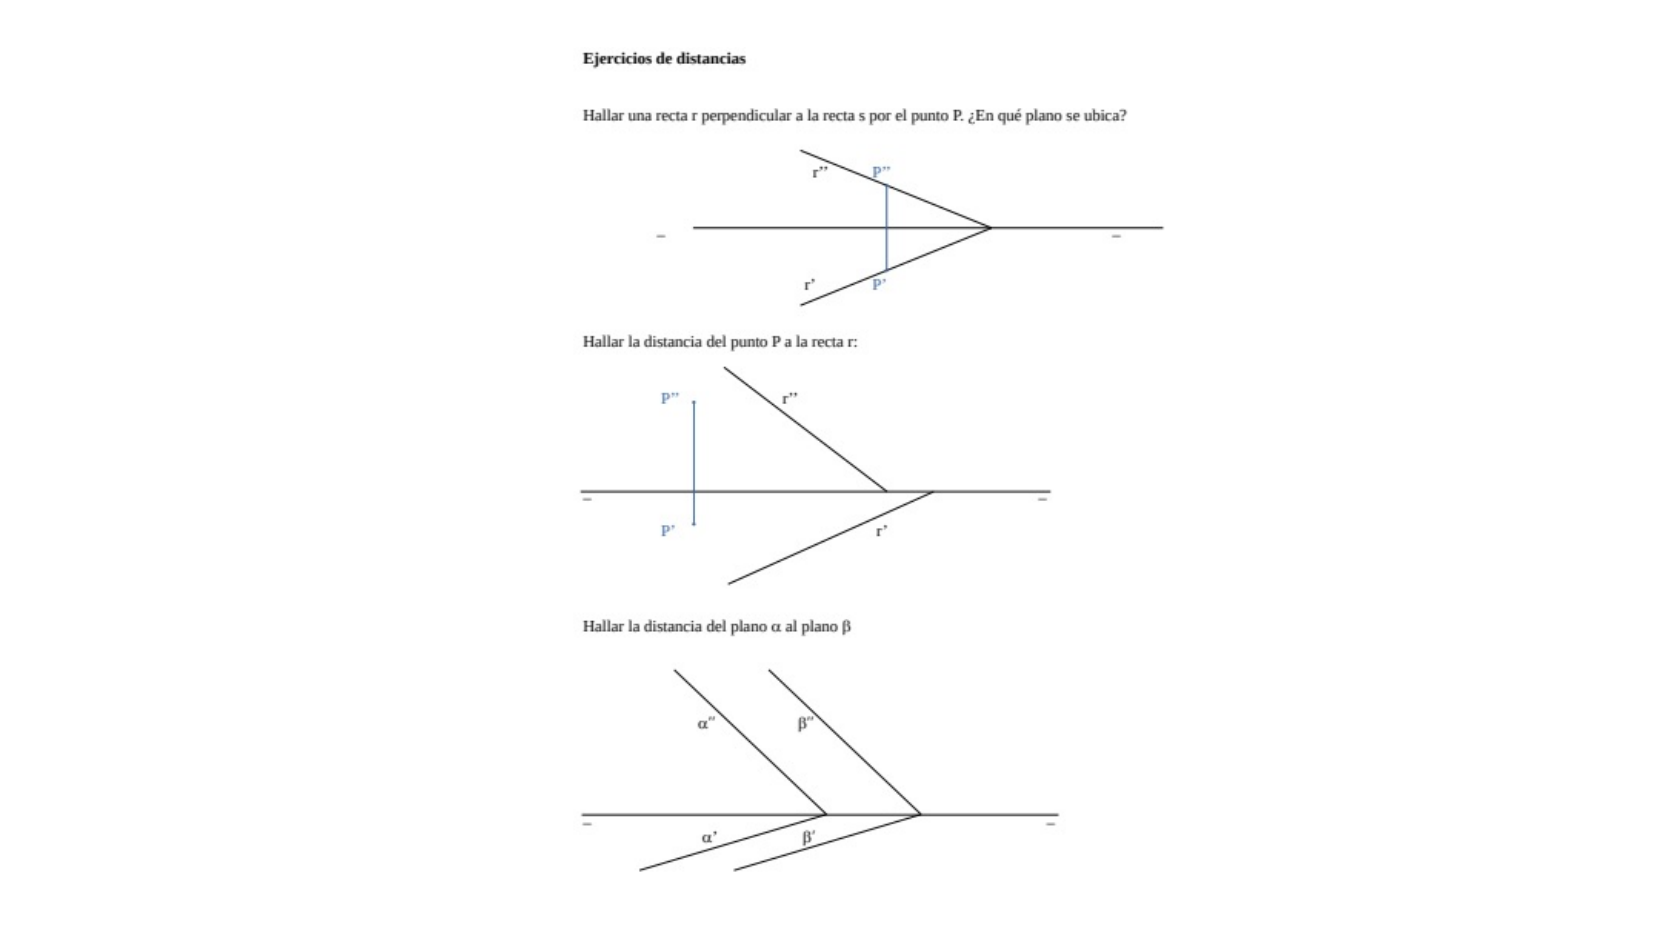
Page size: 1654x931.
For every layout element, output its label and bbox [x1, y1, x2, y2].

picture [512, 47, 1654, 898]
